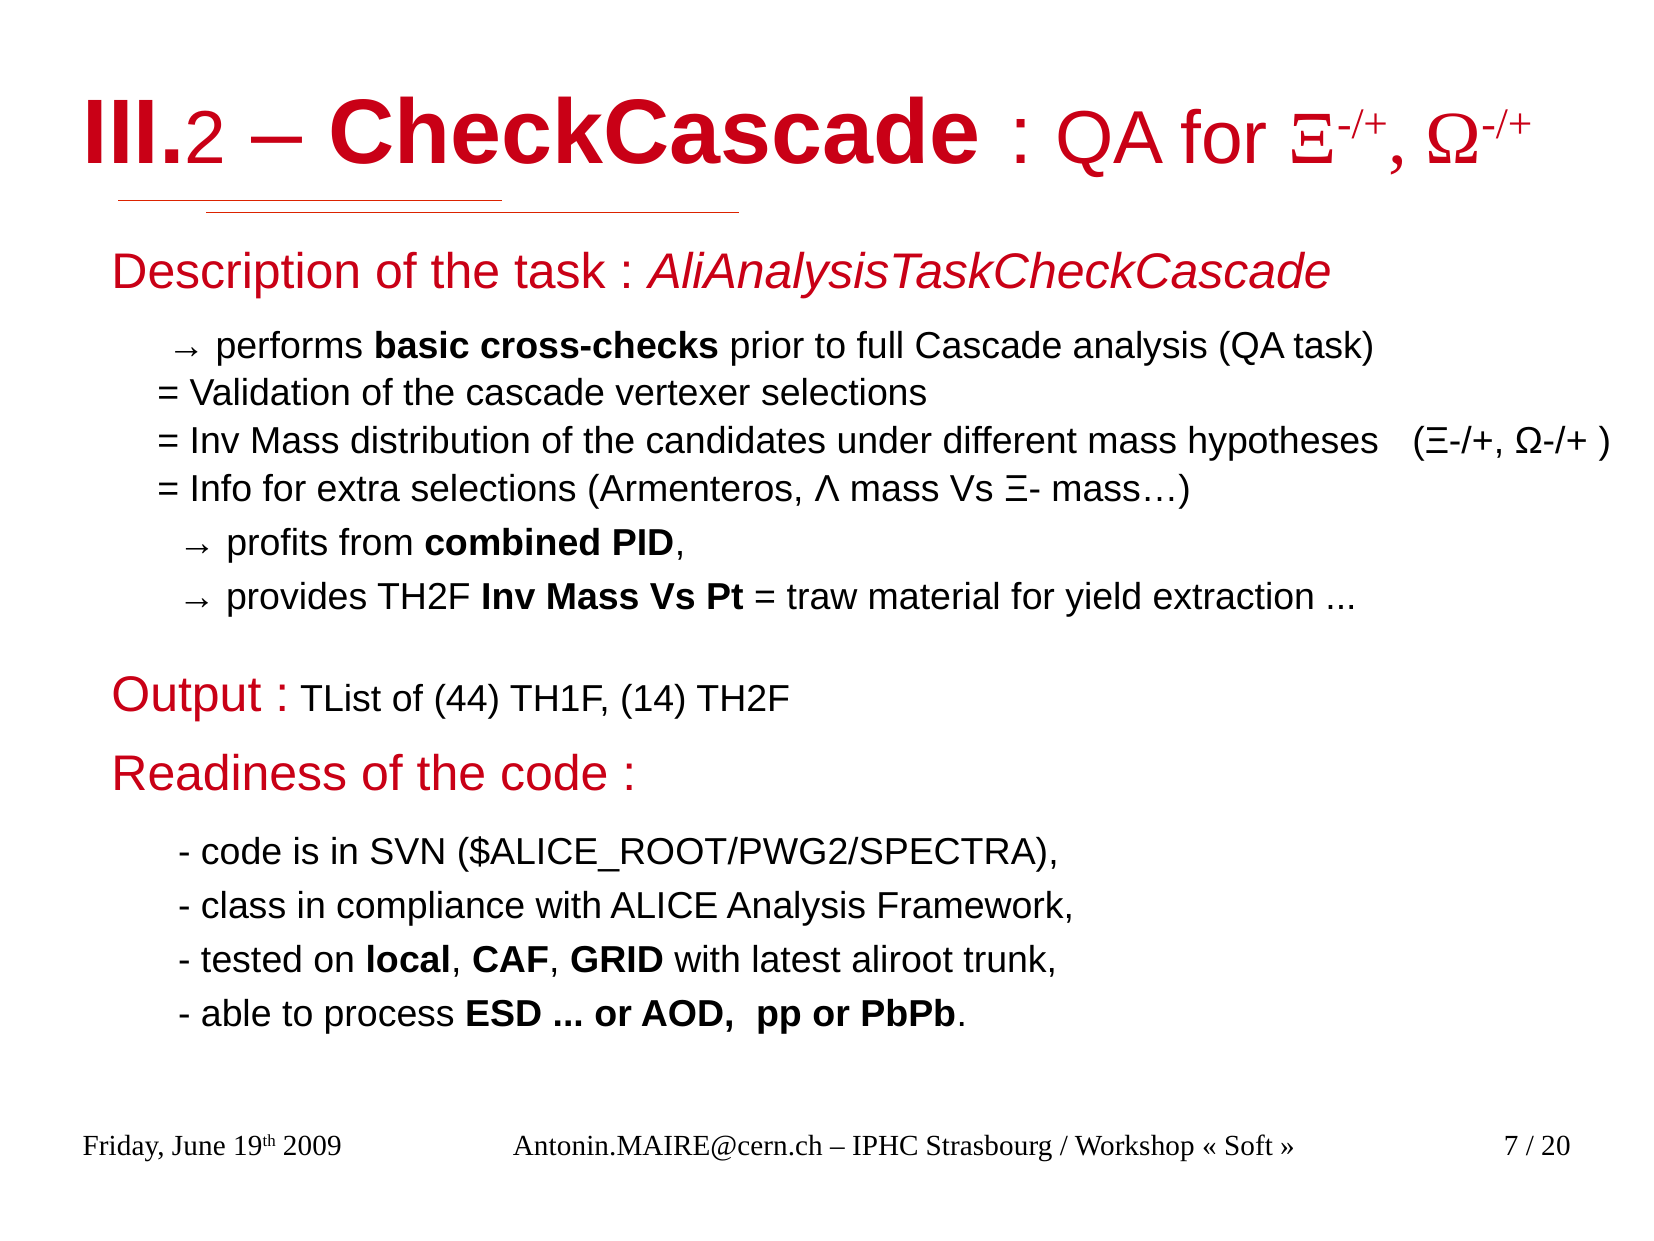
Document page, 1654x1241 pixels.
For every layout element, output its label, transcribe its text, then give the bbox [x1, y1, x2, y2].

text_box Description of the task : AliAnalysisTaskCheckCascade → performs basic cross-checks prior to full Cascade analysis (QA task) = Validation of the cascade vertexer selections = Inv Mass distribution of the candidates under different mass hypotheses (Ξ-/+, Ω-/+ ) = Info for extra selections (Armenteros, Λ mass Vs Ξ- mass…) → profits from combined PID, → provides TH2F Inv Mass Vs Pt = traw material for yield extraction ... Output : TList of (44) TH1F, (14) TH2F Readiness of the code : - code is in SVN ($ALICE_ROOT/PWG2/SPECTRA), - class in compliance with ALICE Analysis Framework, - tested on local, CAF, GRID with latest aliroot trunk, - able to process ESD ... or AOD, pp or PbPb. [68, 240, 1626, 1042]
title III.2 – CheckCascade : QA for Ξ-/+, Ω-/+ [82, 49, 1625, 207]
